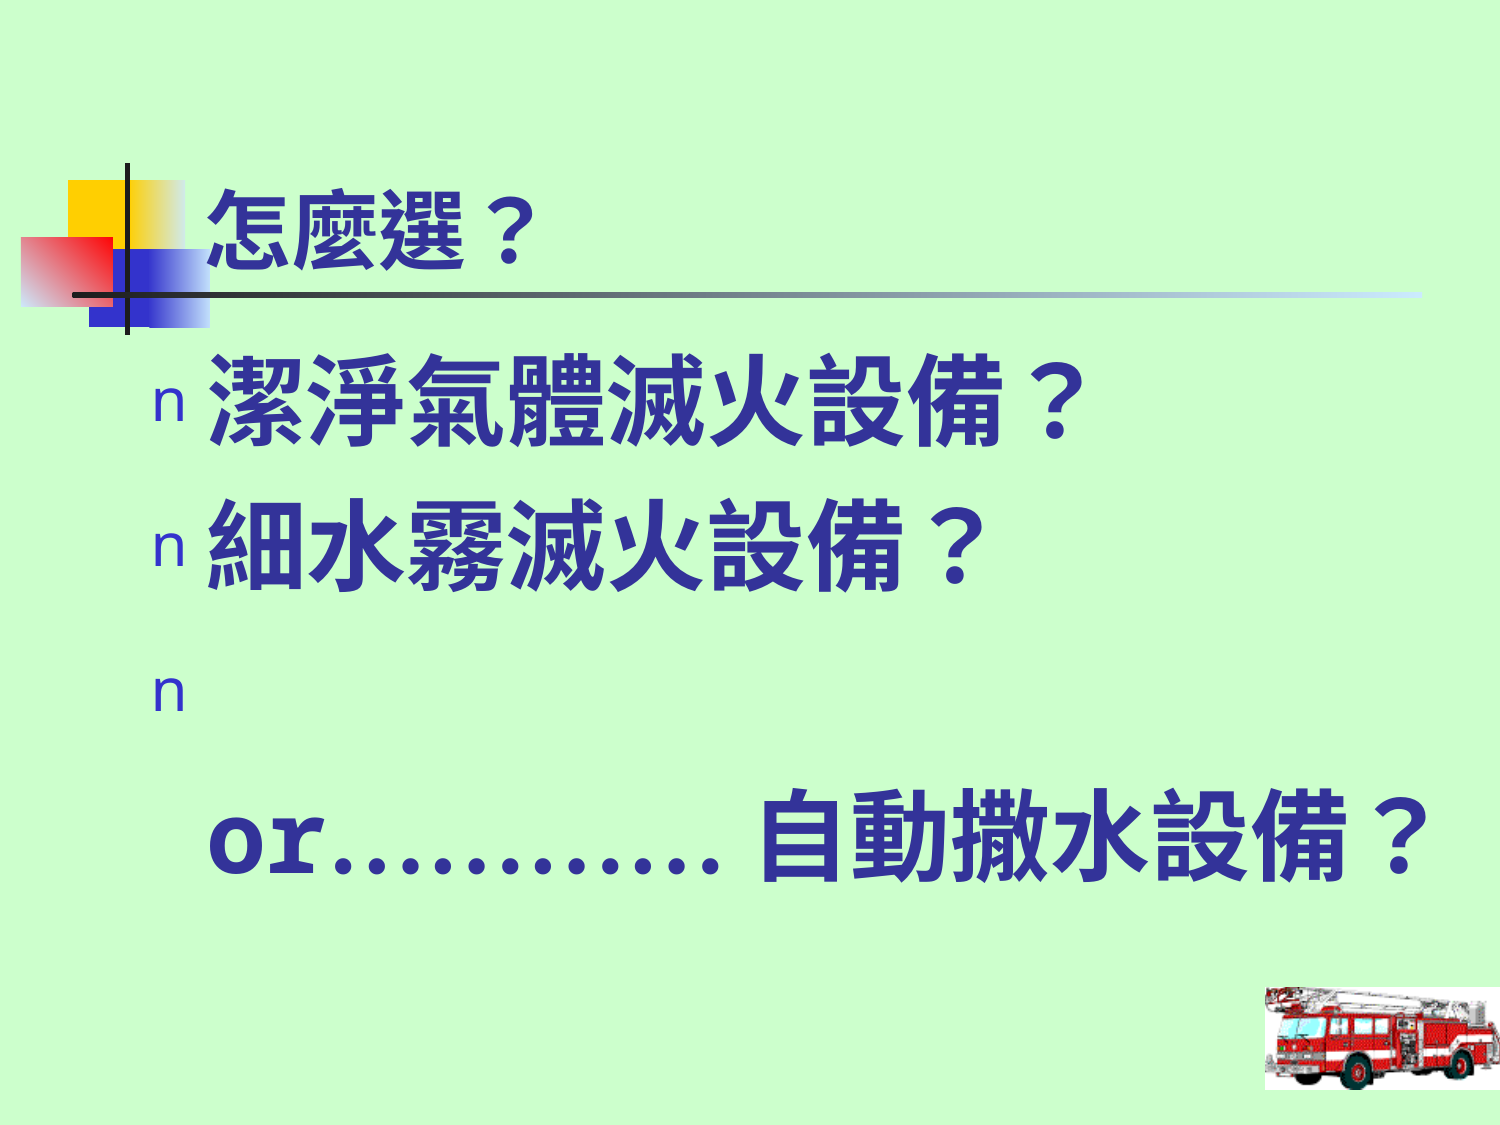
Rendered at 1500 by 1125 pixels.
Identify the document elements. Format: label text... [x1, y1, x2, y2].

title 怎麼選？ [188, 101, 1468, 289]
picture [1265, 987, 1500, 1090]
list 潔淨氣體滅火設備？ 細水霧滅火設備？ or…………自動撒水設備？ [135, 331, 1400, 1071]
